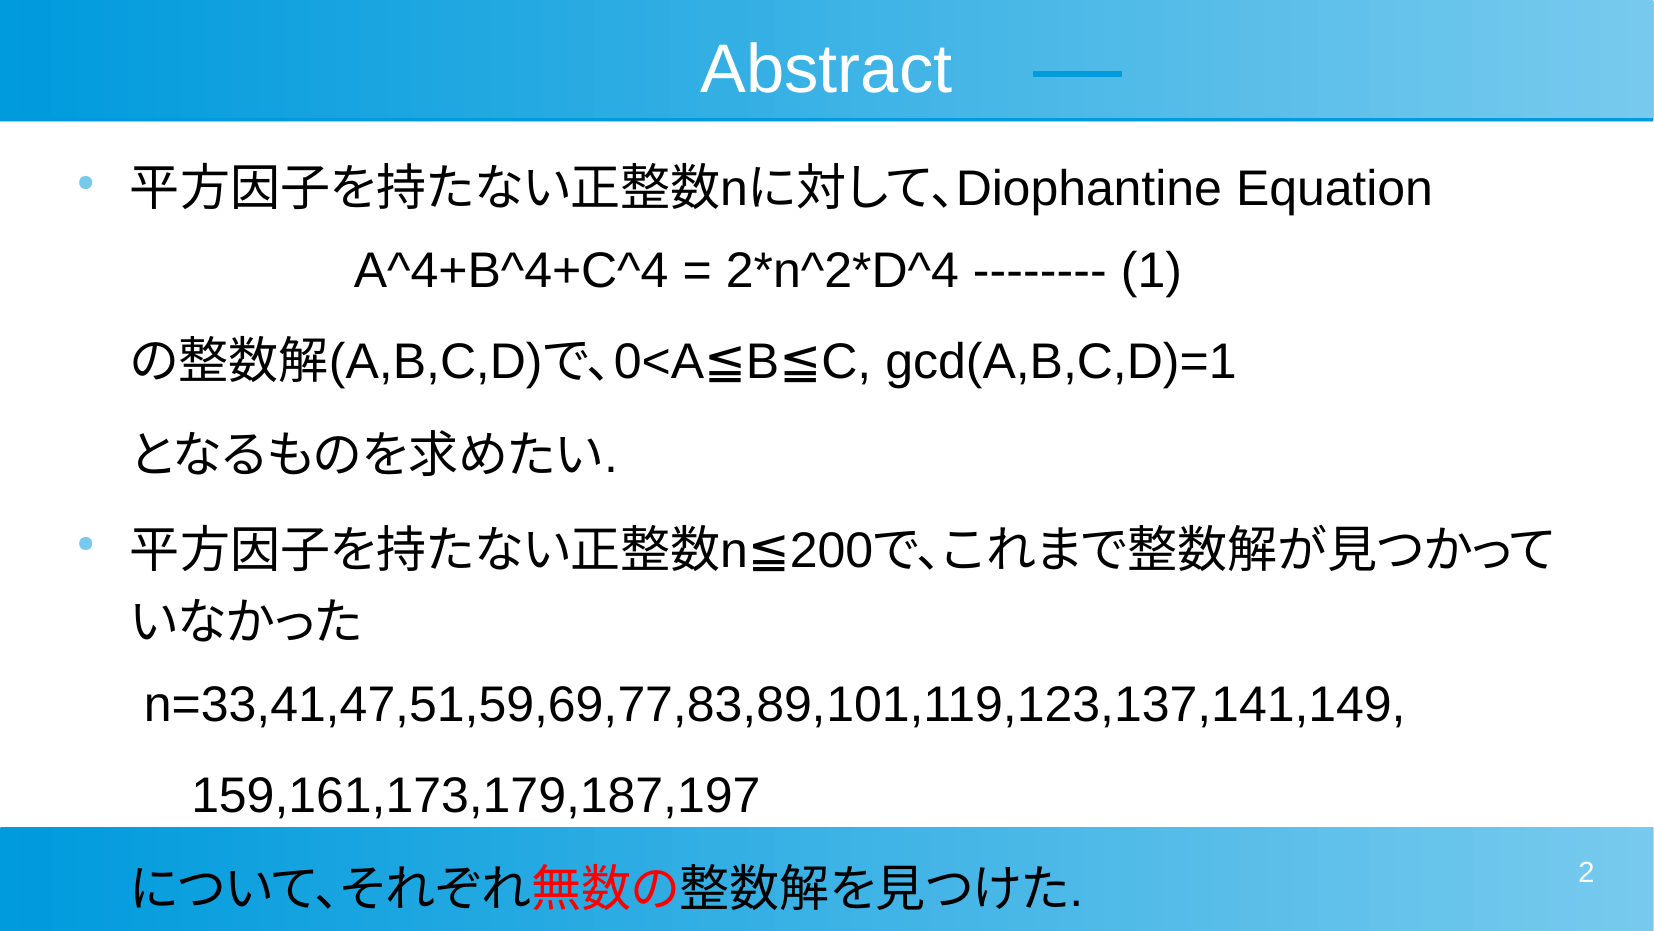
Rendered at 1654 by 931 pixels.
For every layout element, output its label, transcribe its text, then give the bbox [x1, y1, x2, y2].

title Abstract [59, 29, 1595, 108]
list 平方因子を持たない正整数nに対して、Diophantine Equation A^4+B^4+C^4 = 2*n^2*D^4 -------- (1) の整数解(A,B,C,D)で、0<A≦B≦C, gcd(A,B,C,D)=1 となるものを求めたい. 平方因子を持たない正整数n≦200で、これまで整数解が見つかっていなかった n=33,41,47,51,59,69,77,83,89,101,119,123,137,141,149, 159,161,173,179,187,197 について、それぞれ無数の整数解を見つけた. [59, 147, 1595, 827]
